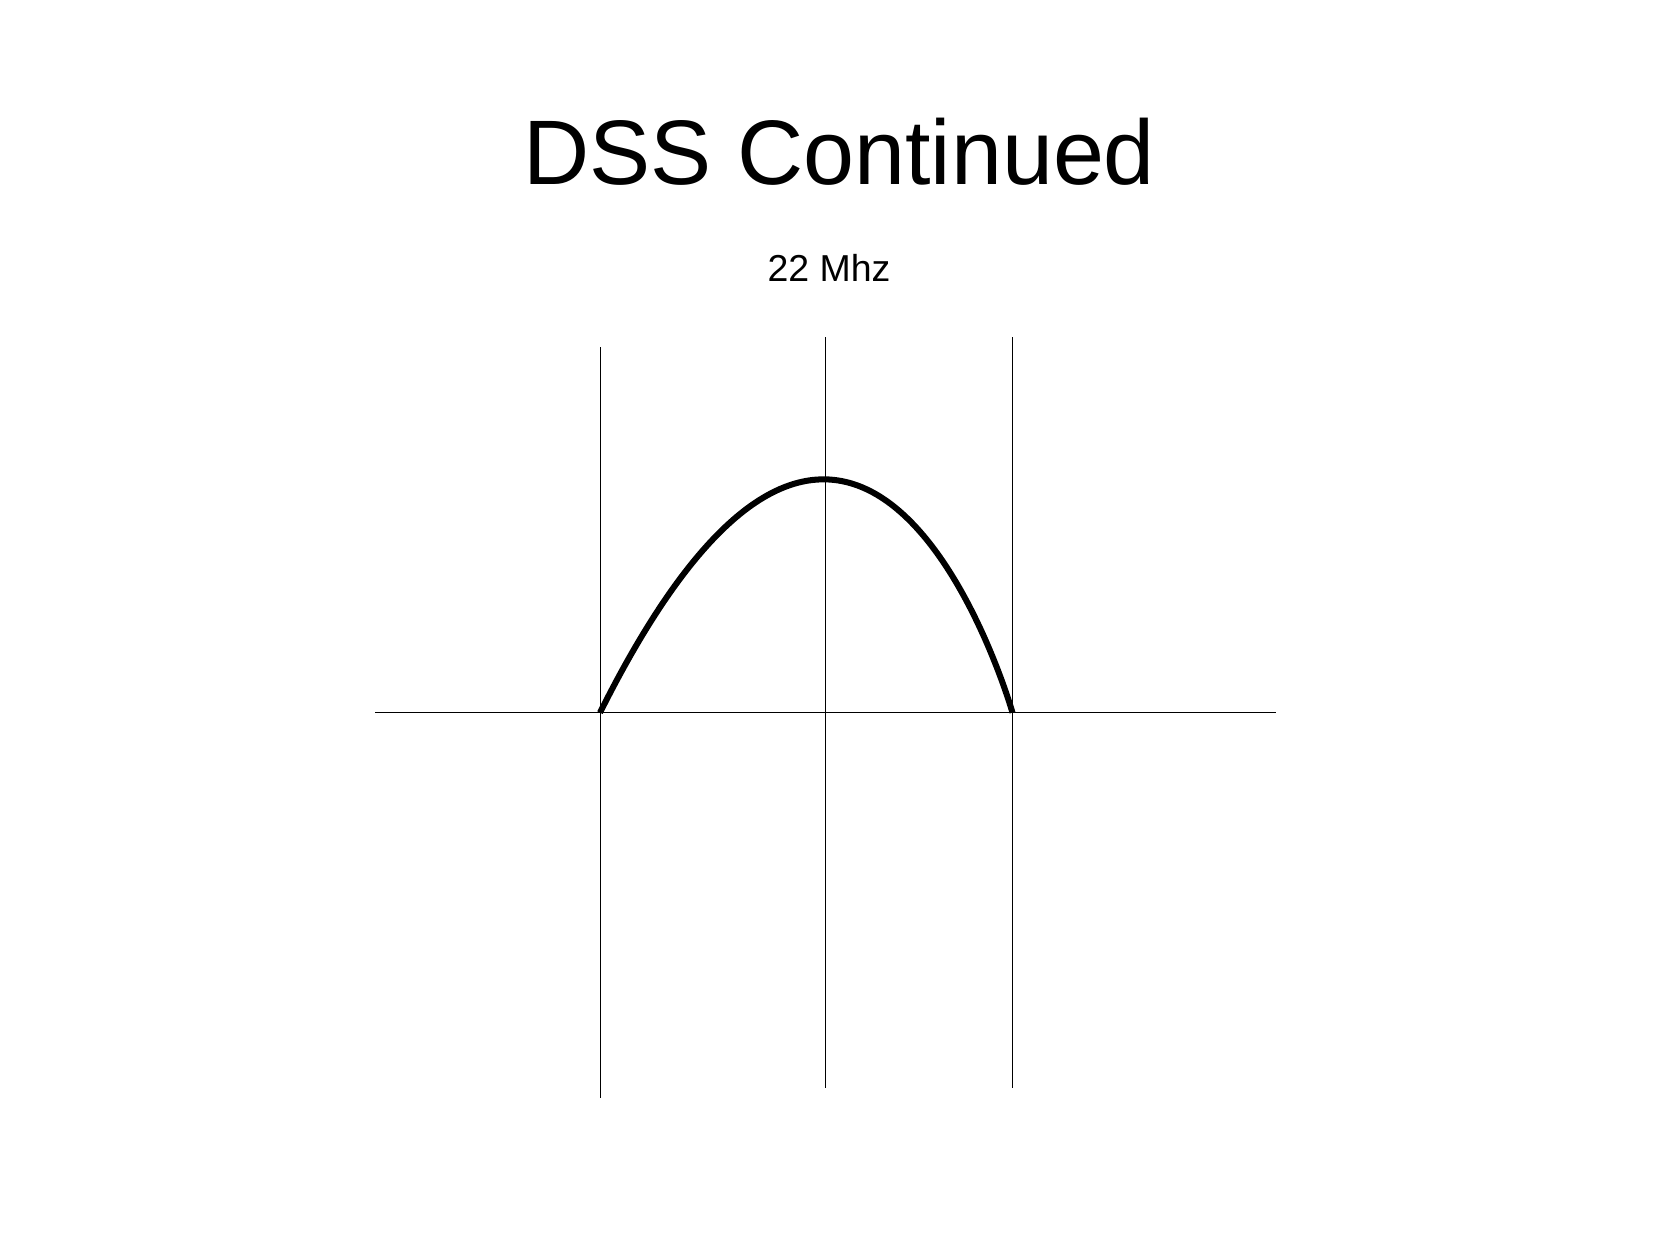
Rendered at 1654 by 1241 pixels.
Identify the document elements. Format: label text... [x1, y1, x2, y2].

title DSS Continued [82, 49, 1571, 257]
text_box 22 Mhz [750, 237, 920, 301]
